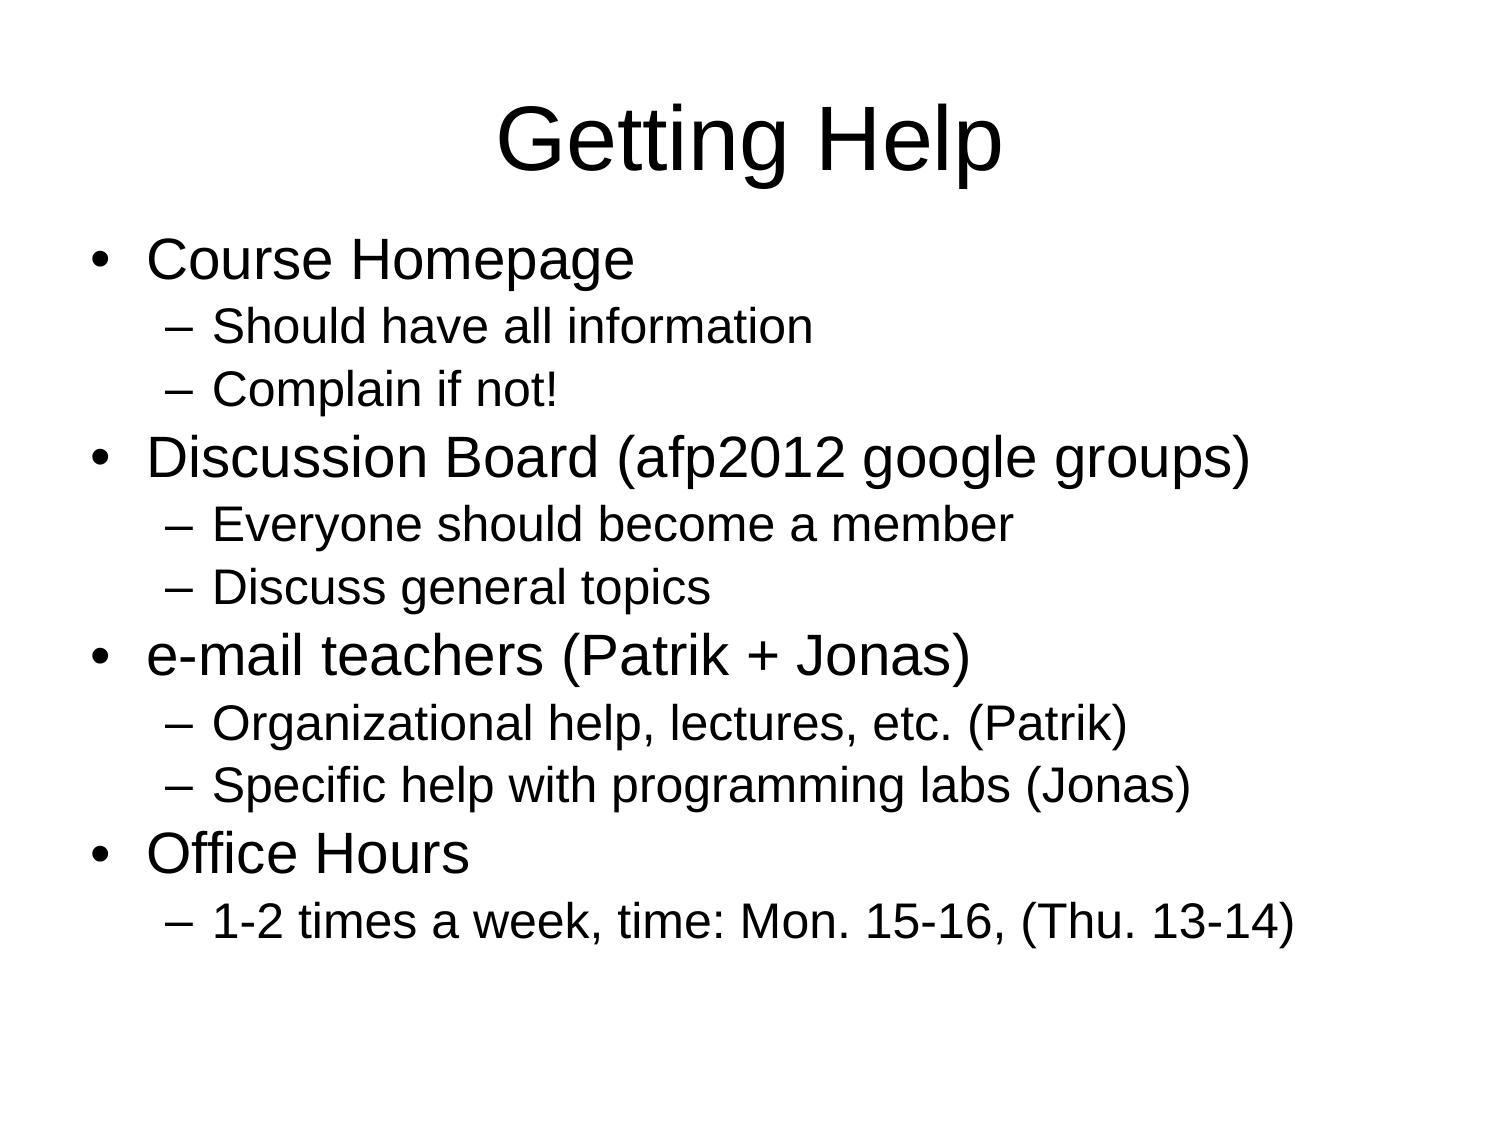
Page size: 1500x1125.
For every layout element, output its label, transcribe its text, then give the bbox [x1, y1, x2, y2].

title Getting Help [75, 45, 1426, 224]
list Course Homepage Should have all information Complain if not! Discussion Board (afp2012 google groups) Everyone should become a member Discuss general topics e-mail teachers (Patrik + Jonas) Organizational help, lectures, etc. (Patrik) Specific help with programming labs (Jonas) Office Hours 1-2 times a week, time: Mon. 15-16, (Thu. 13-14) [75, 224, 1426, 1013]
